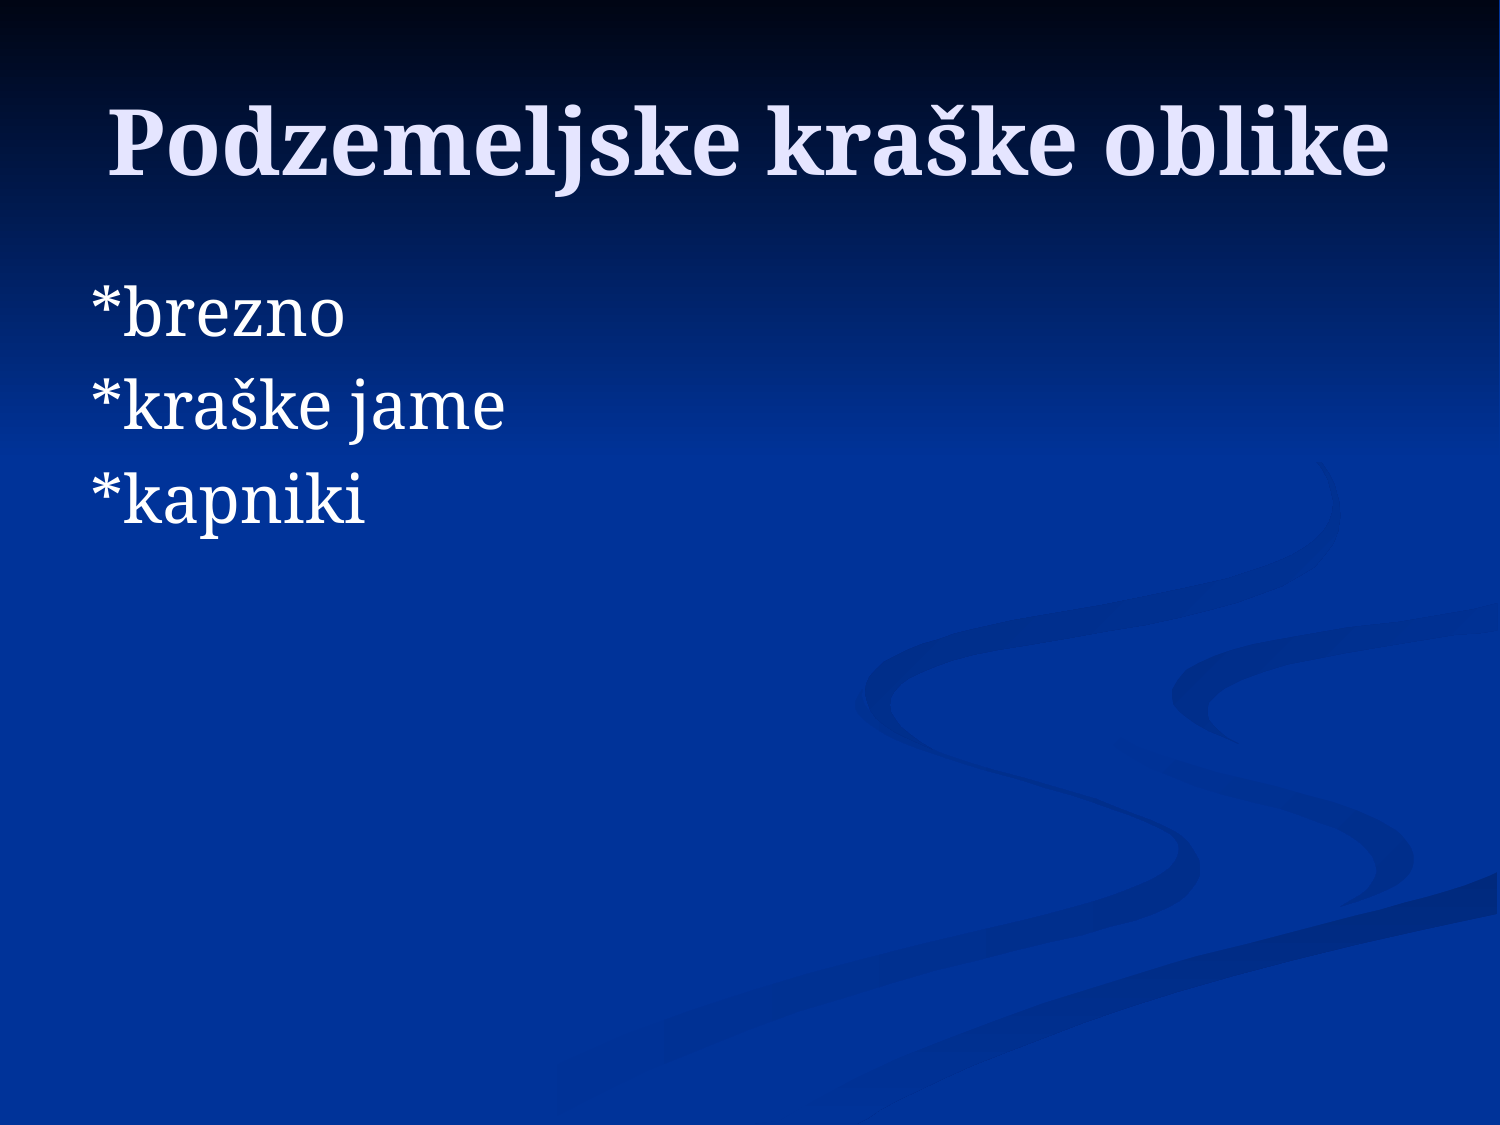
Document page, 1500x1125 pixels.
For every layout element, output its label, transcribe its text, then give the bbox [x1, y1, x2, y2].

title Podzemeljske kraške oblike [75, 45, 1425, 233]
list *brezno *kraške jame *kapniki [75, 262, 1425, 1005]
